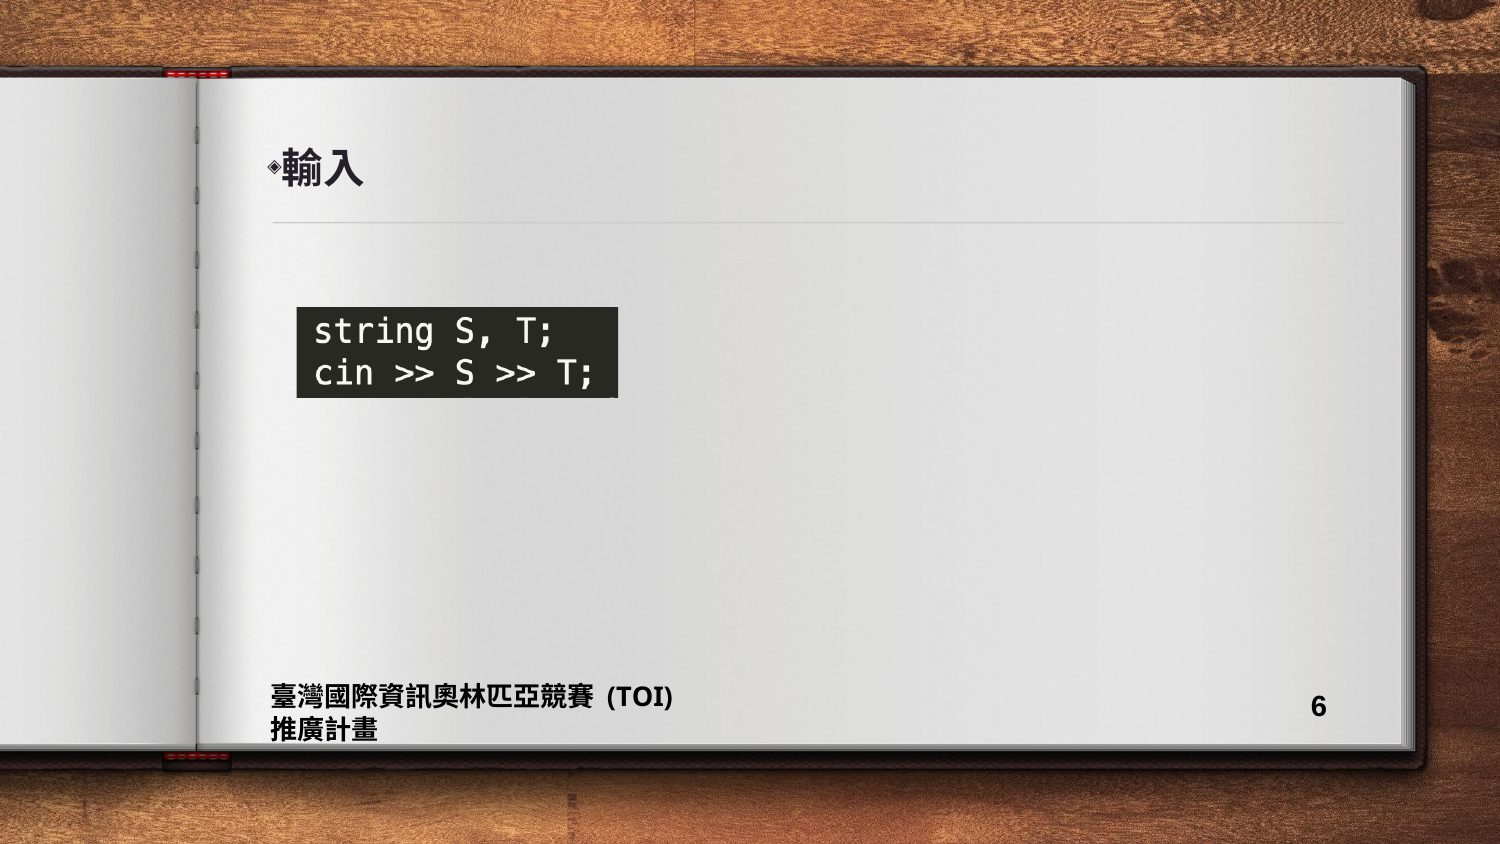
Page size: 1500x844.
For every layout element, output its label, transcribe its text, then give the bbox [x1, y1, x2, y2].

text_box 輸入 [252, 126, 746, 216]
text_box [1295, 672, 1386, 737]
picture [296, 307, 619, 398]
